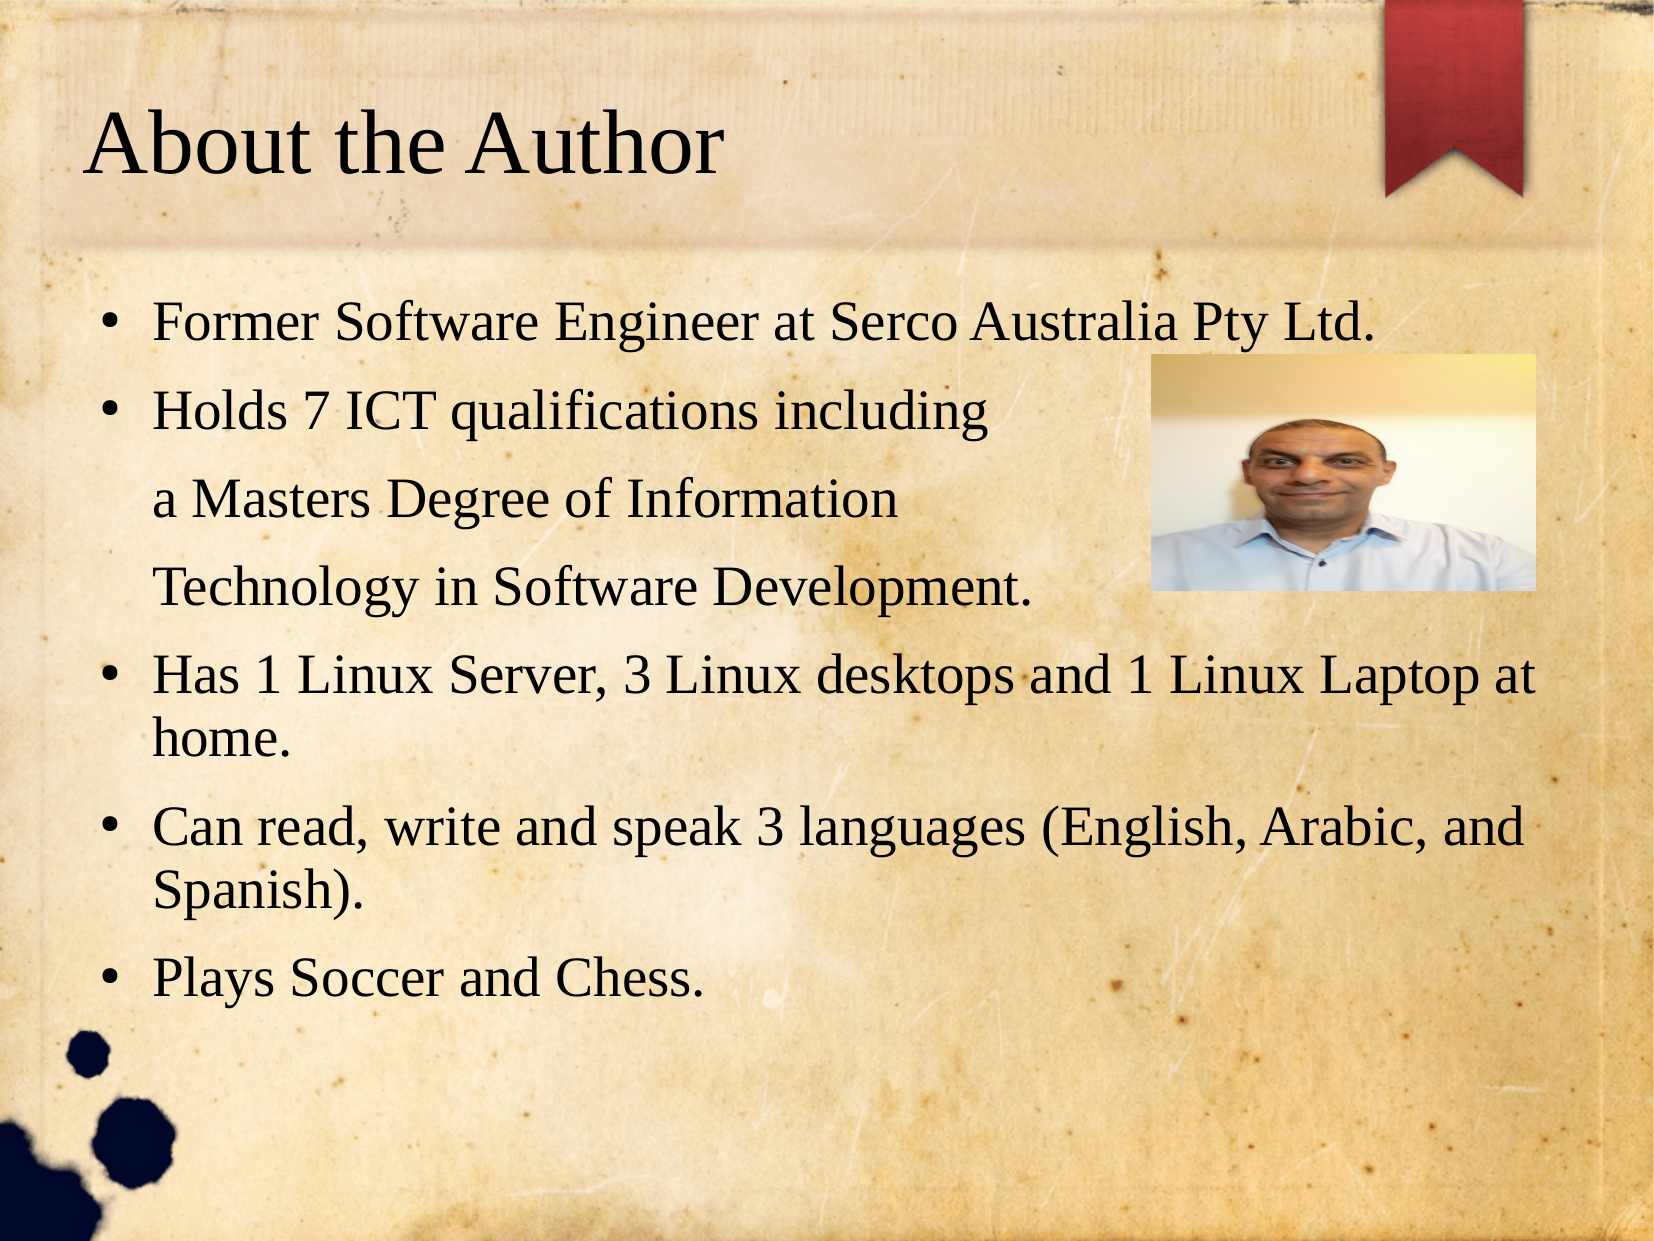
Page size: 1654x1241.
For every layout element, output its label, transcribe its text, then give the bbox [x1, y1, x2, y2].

picture [0, 0, 1654, 1241]
list Former Software Engineer at Serco Australia Pty Ltd. Holds 7 ICT qualifications including a Masters Degree of Information Technology in Software Development. Has 1 Linux Server, 3 Linux desktops and 1 Linux Laptop at home. Can read, write and speak 3 languages (English, Arabic, and Spanish). Plays Soccer and Chess. [82, 290, 1538, 1010]
title About the Author [82, 49, 1347, 237]
